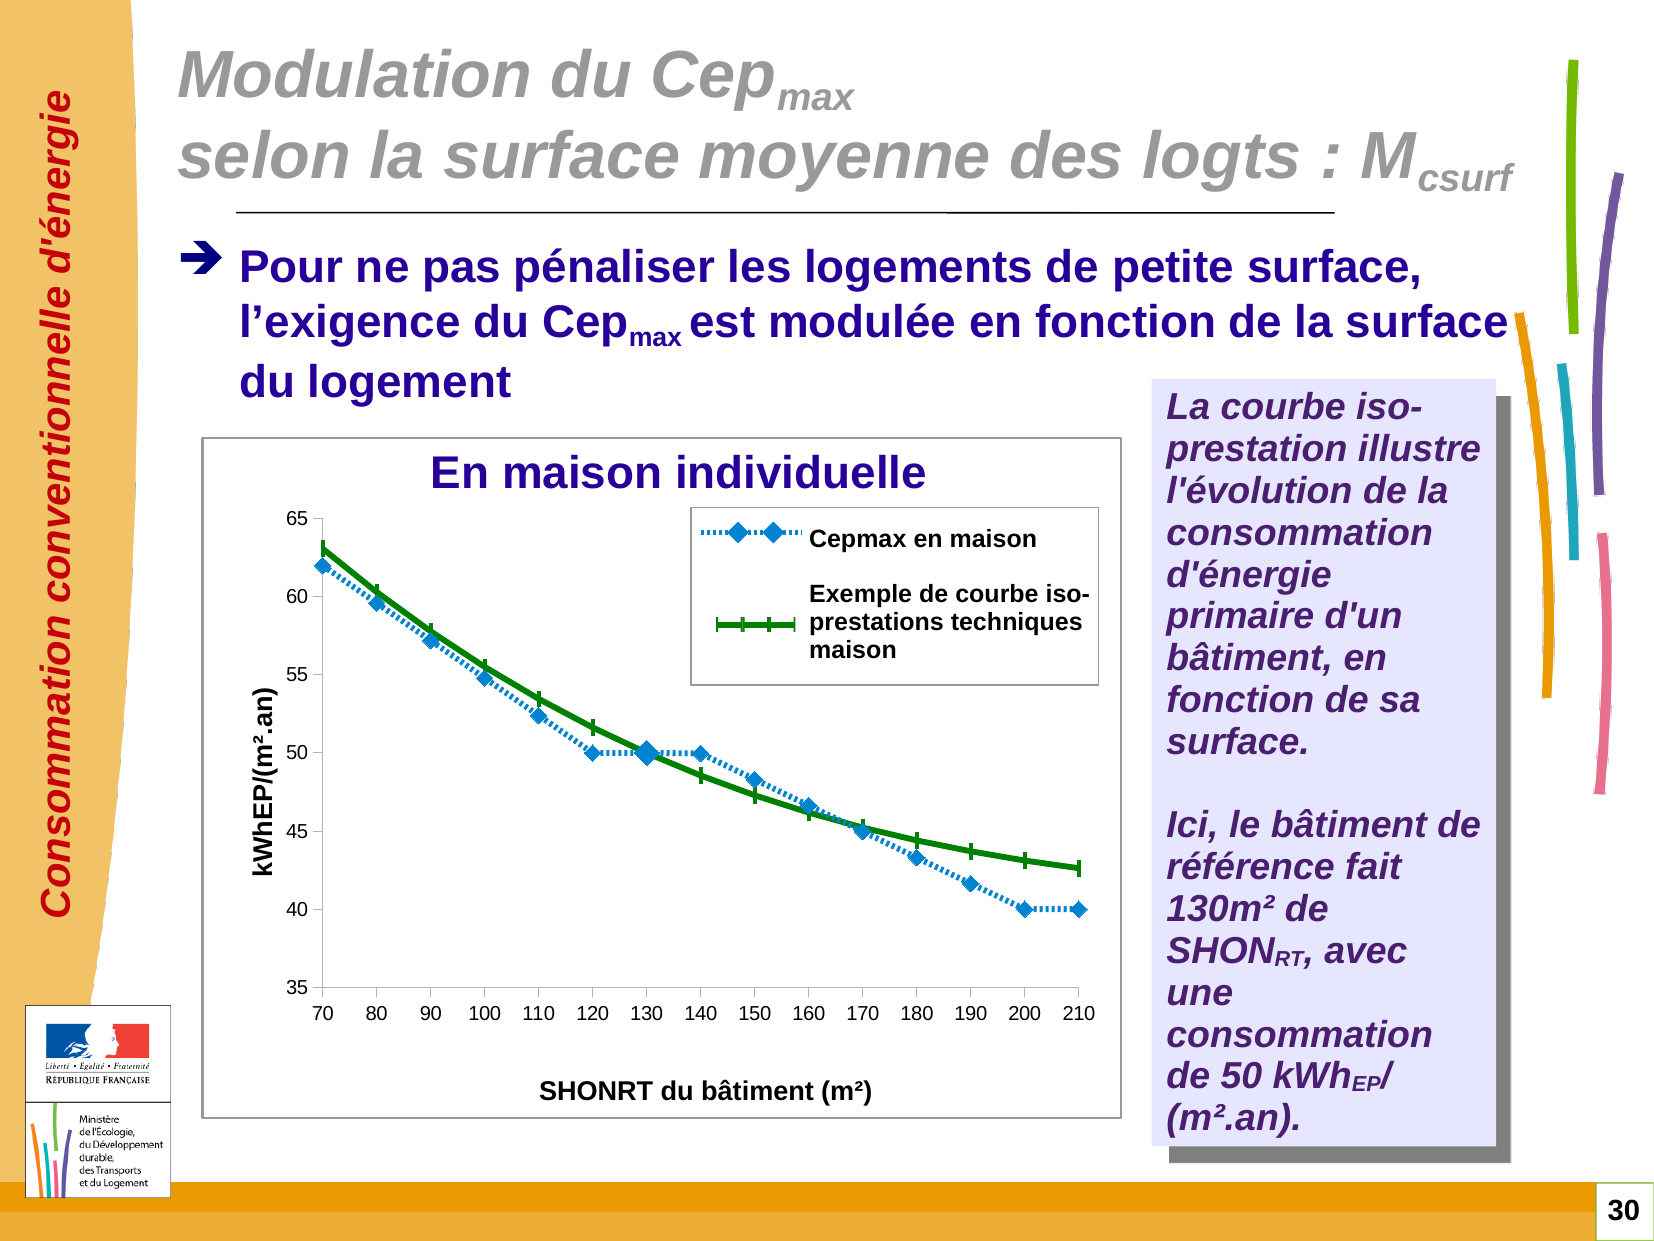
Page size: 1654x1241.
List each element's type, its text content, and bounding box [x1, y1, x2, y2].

title Modulation du Cepmax selon la surface moyenne des logts : Mcsurf [177, 29, 1536, 198]
text_box En maison individuelle [383, 442, 975, 505]
list Pour ne pas pénaliser les logements de petite surface, l’exigence du Cepmax est modulée en fonction de la surface du logement [177, 236, 1536, 1123]
text_box La courbe iso-prestation illustre l'évolution de la consommation d'énergie primaire d'un bâtiment, en fonction de sa surface. Ici, le bâtiment de référence fait 130m² de SHONRT, avec une consommation de 50 kWhEP/(m².an). [1151, 403, 1497, 1123]
text_box SHONRT du bâtiment (m²) [318, 1066, 1093, 1117]
text_box Cepmax en maison Exemple de courbe iso-prestations techniques maison [789, 503, 1111, 686]
chart [201, 437, 1123, 1120]
picture [0, 0, 1654, 1241]
text_box kWhEP/(m².an) [232, 442, 293, 1123]
text_box Consommation conventionnelle d'énergie [11, 47, 101, 963]
text_box [691, 507, 789, 686]
